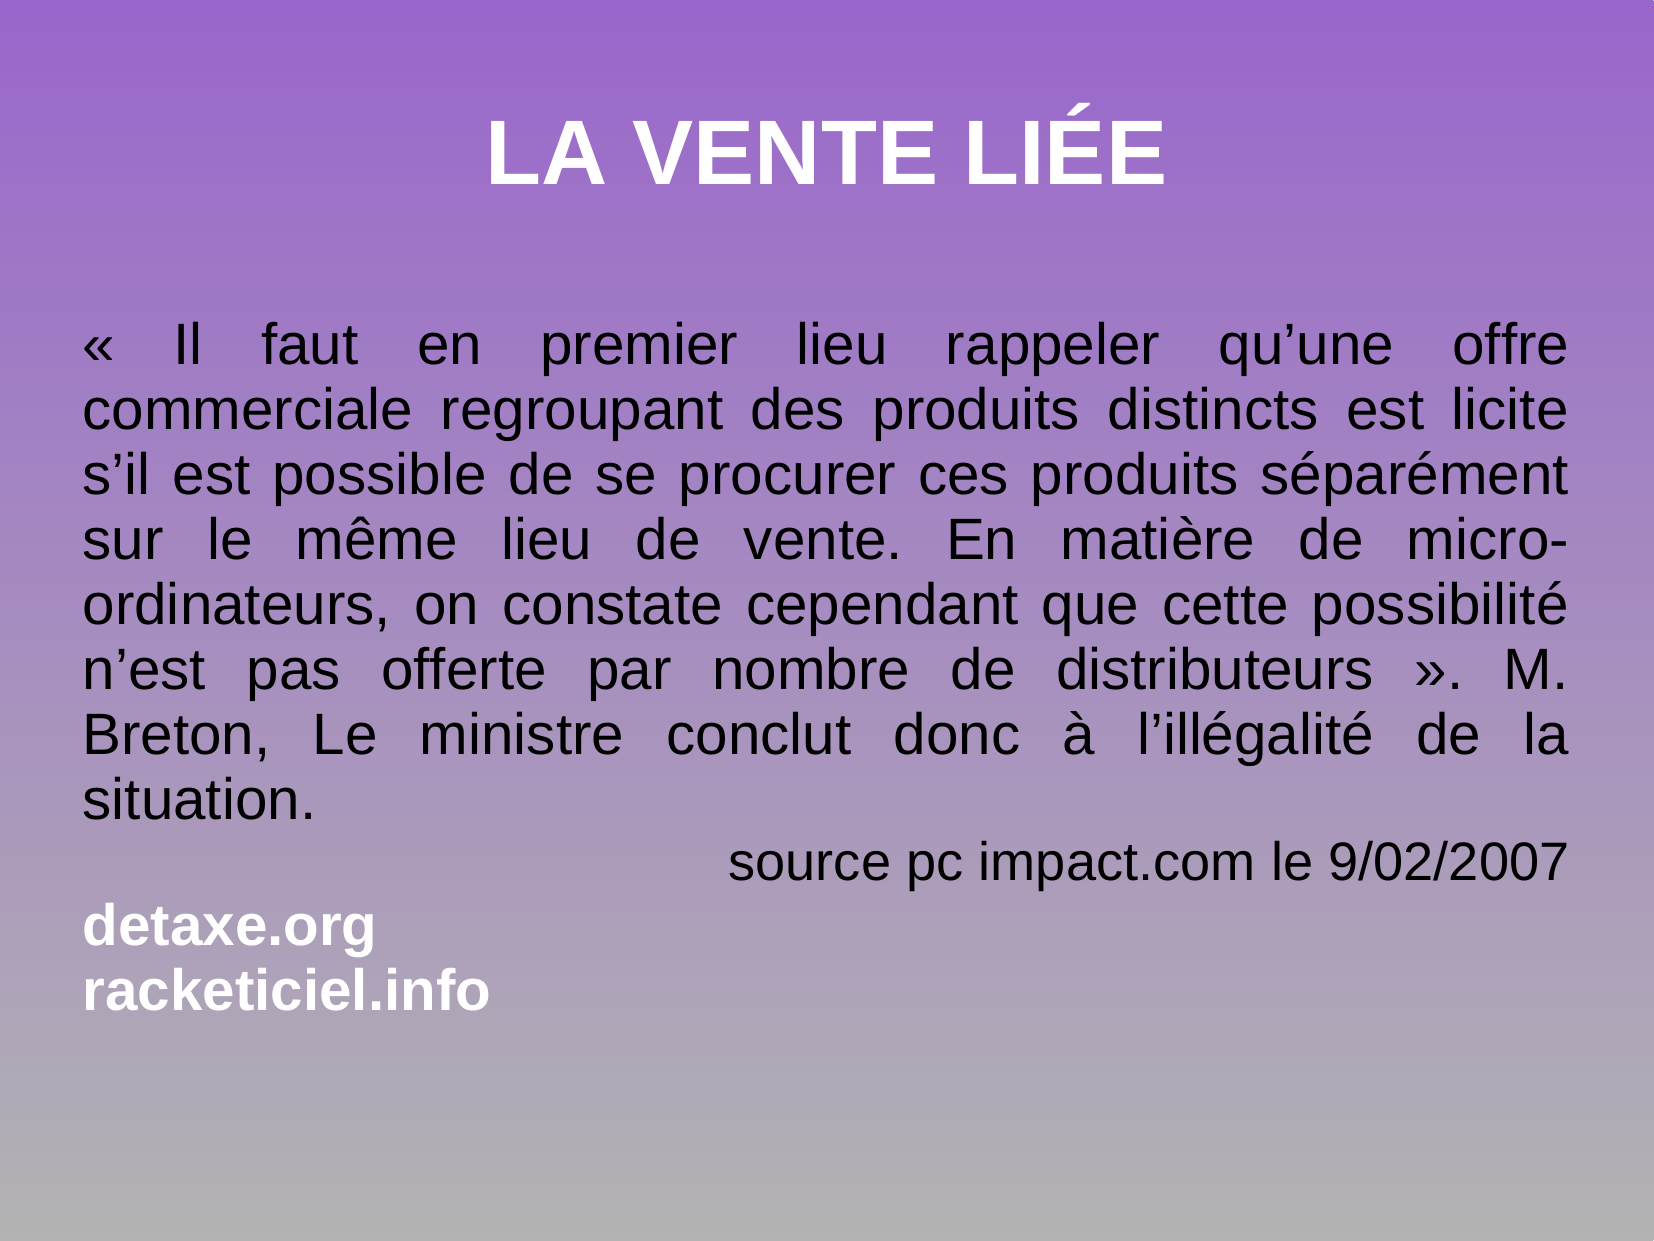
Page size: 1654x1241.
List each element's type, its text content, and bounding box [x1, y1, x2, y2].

text_box « Il faut en premier lieu rappeler qu’une offre commerciale regroupant des produits distincts est licite s’il est possible de se procurer ces produits séparément sur le même lieu de vente. En matière de micro-ordinateurs, on constate cependant que cette possibilité n’est pas offerte par nombre de distributeurs ». M. Breton, Le ministre conclut donc à l’illégalité de la situation. source pc impact.com le 9/02/2007 detaxe.org racketiciel.info [82, 290, 1571, 1109]
title LA VENTE LIÉE [82, 49, 1571, 257]
